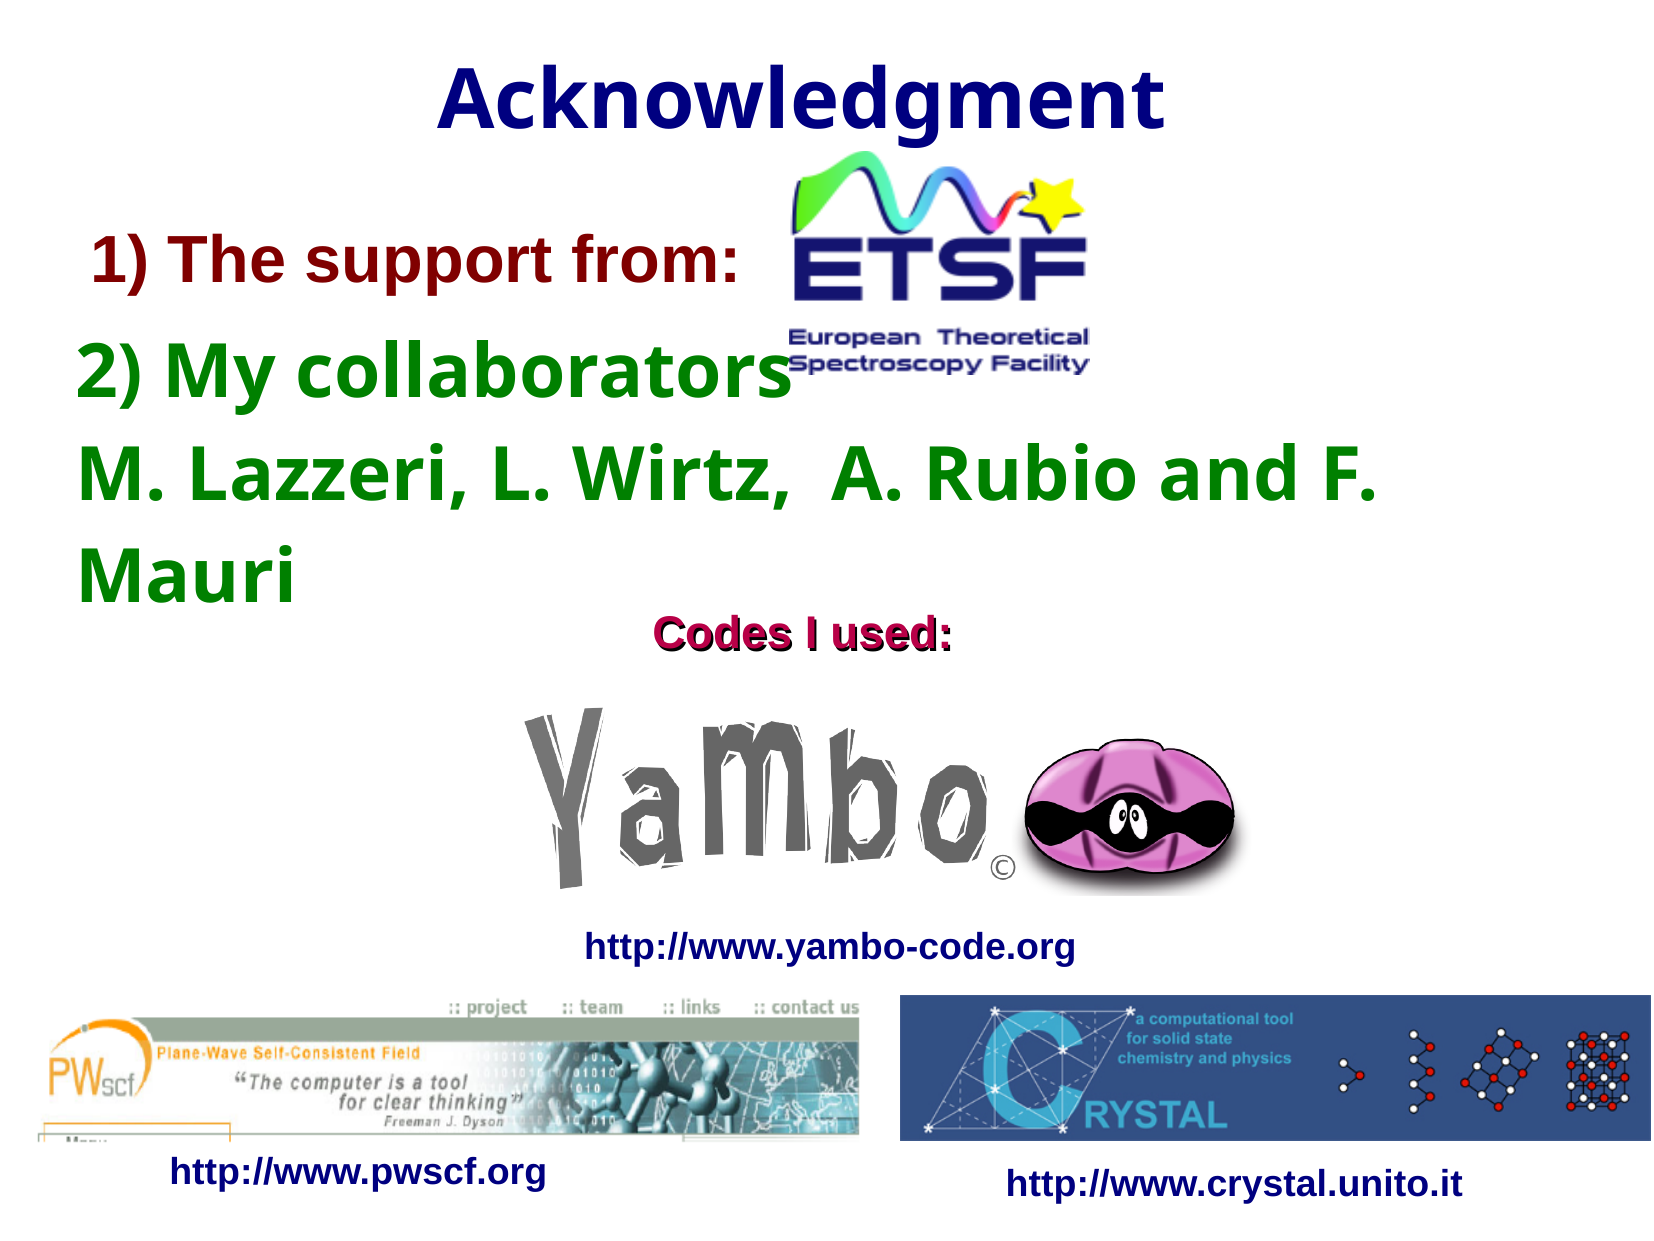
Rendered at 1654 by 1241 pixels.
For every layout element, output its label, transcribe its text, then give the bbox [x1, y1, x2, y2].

text_box http://www.crystal.unito.it [990, 1155, 1482, 1212]
text_box Codes I used: [637, 600, 968, 667]
title Acknowledgment [70, 0, 1559, 193]
text_box 1) The support from: [75, 214, 758, 305]
text_box http://www.yambo-code.org [569, 918, 1096, 976]
picture [11, 981, 875, 1151]
picture [501, 692, 1252, 896]
text_box 2) My collaborators M. Lazzeri, L. Wirtz, A. Rubio and F. Mauri [75, 380, 1613, 562]
picture [789, 151, 1090, 376]
text_box http://www.pwscf.org [154, 1143, 567, 1201]
picture [900, 995, 1651, 1141]
